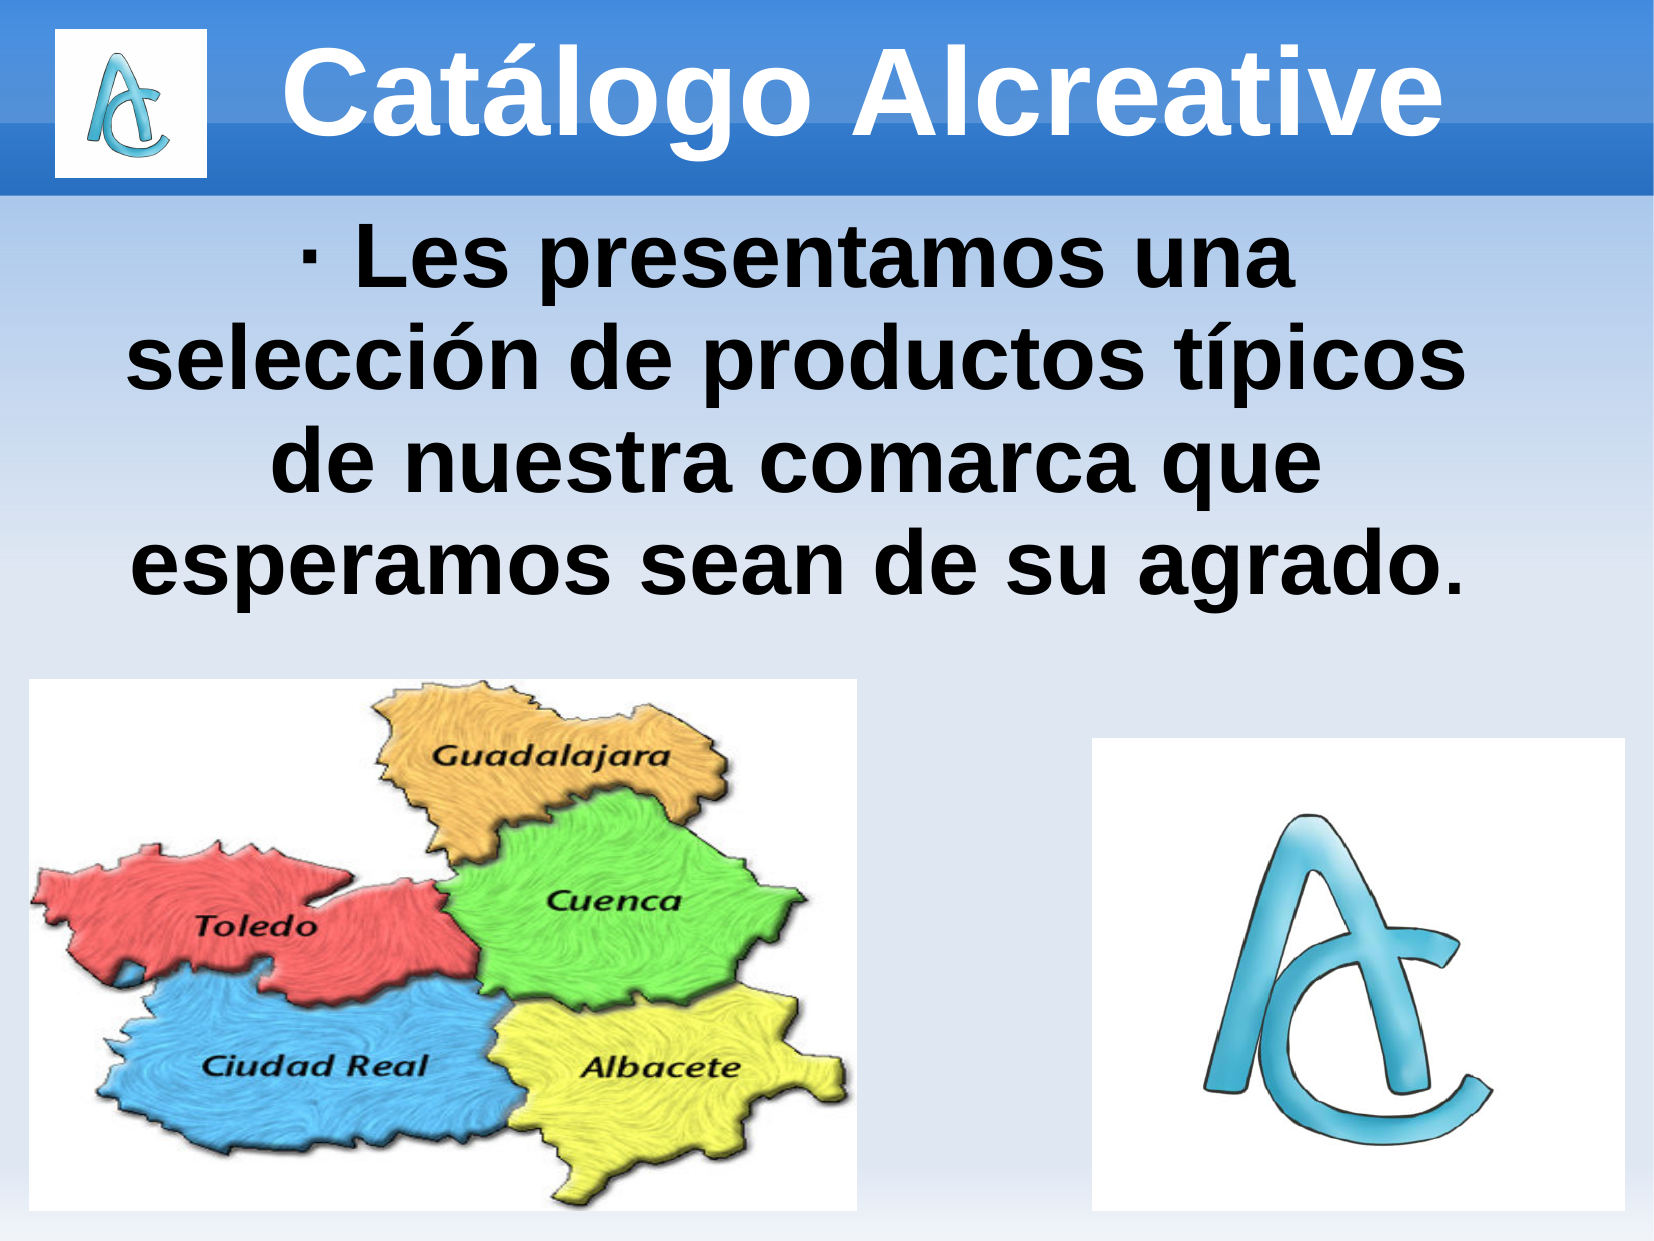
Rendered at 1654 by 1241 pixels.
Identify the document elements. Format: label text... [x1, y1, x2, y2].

subtitle · Les presentamos una selección de productos típicos de nuestra comarca que esperamos sean de su agrado. [118, 203, 1477, 615]
picture [0, 0, 1654, 1241]
title Catálogo Alcreative [88, 7, 1565, 178]
